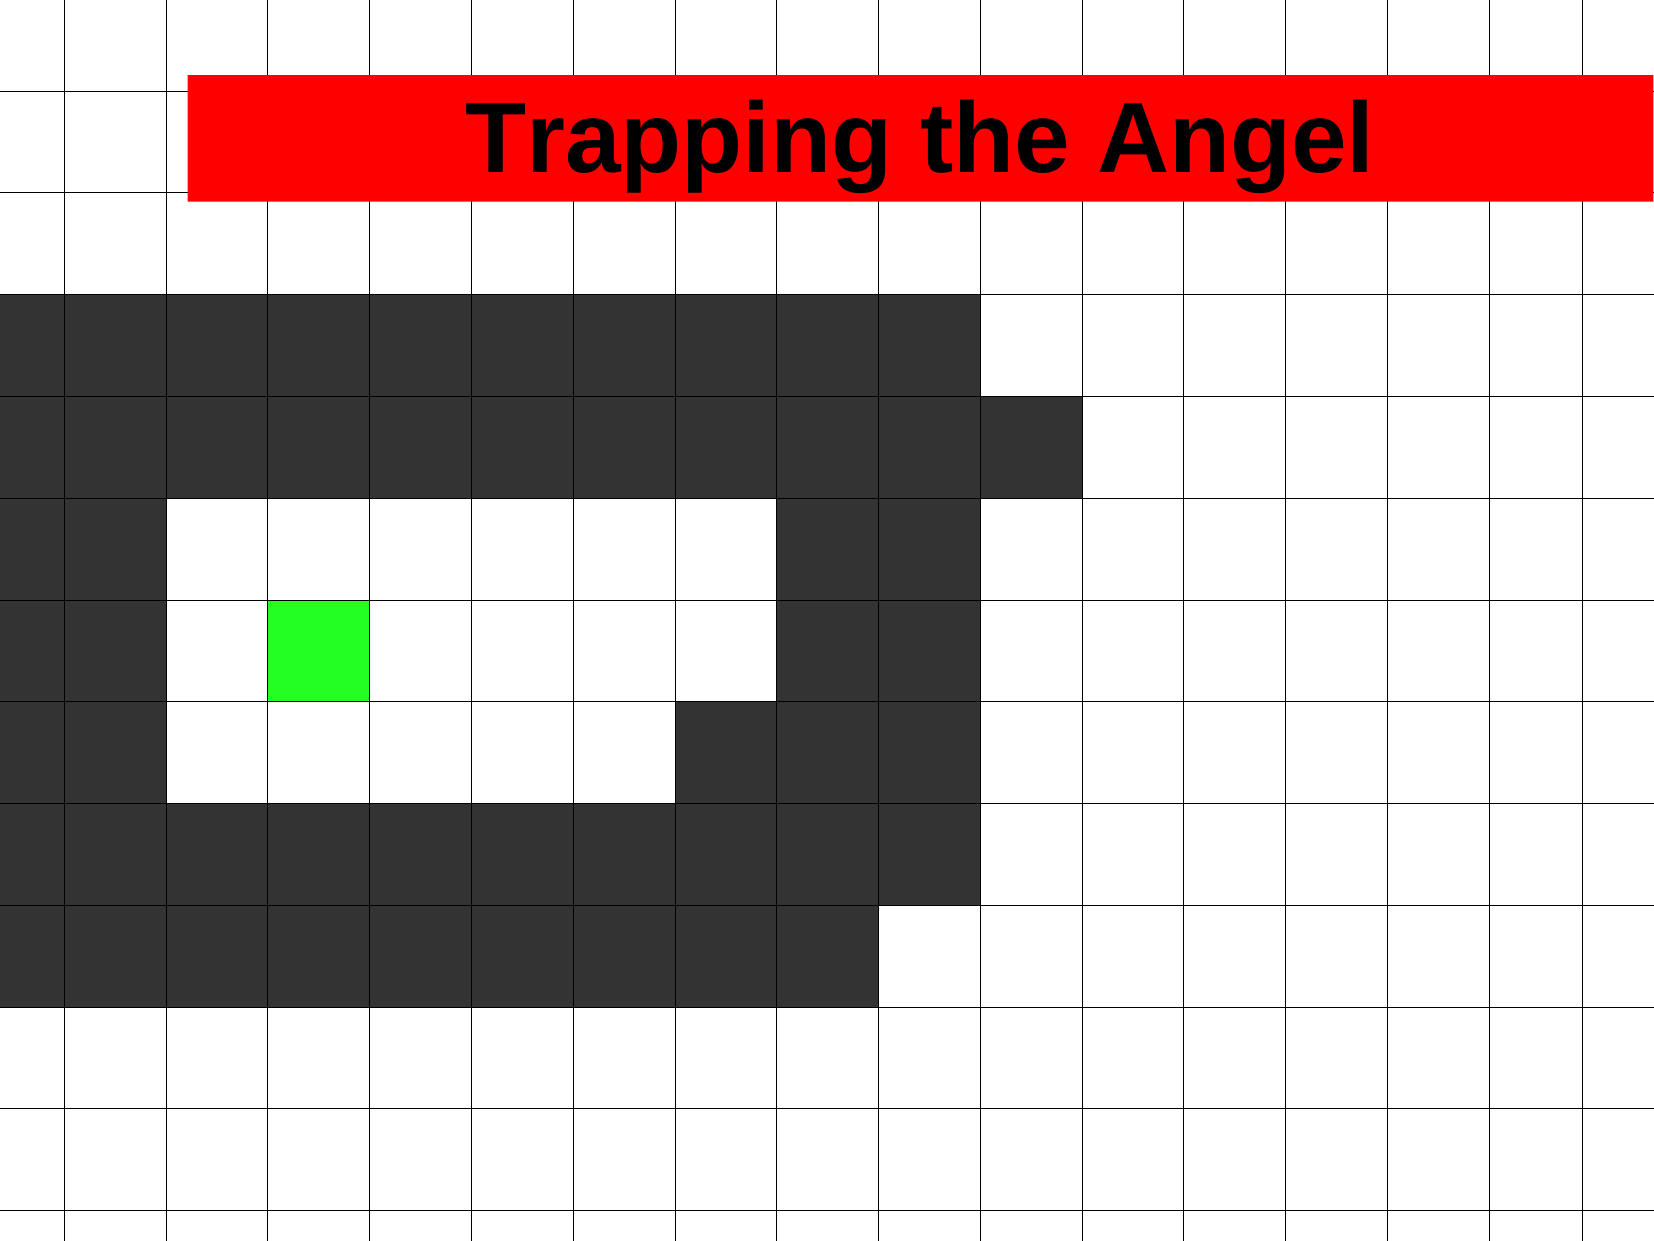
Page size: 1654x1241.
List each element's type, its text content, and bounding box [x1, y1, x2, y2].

text_box [0, 0, 1654, 1241]
text_box Trapping the Angel [187, 75, 1654, 202]
